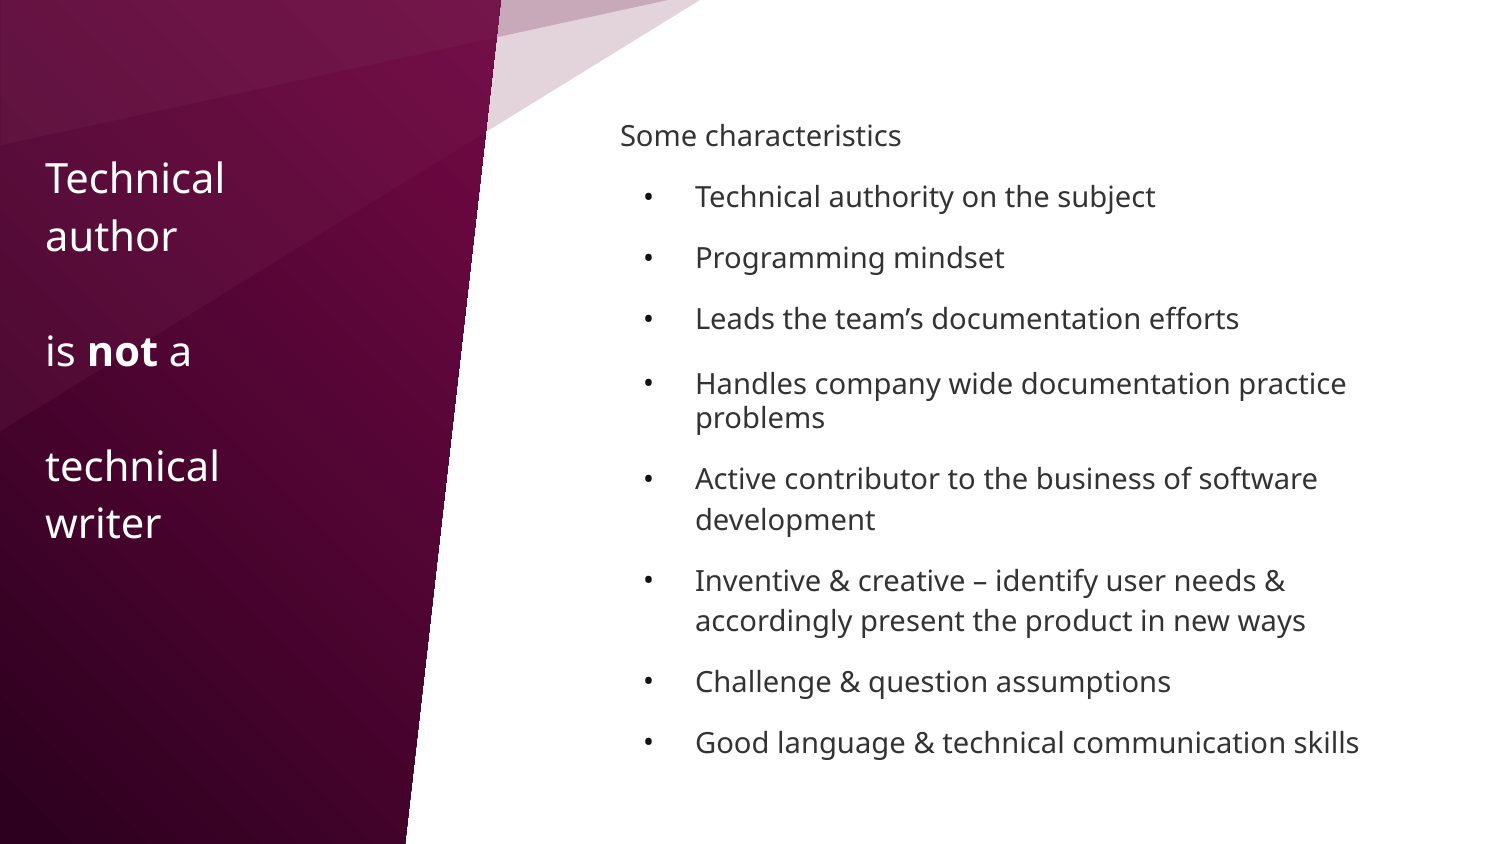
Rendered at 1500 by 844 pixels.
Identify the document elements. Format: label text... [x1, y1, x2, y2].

text_box Technical author is not a technical writer [45, 143, 380, 686]
text_box [0, 0, 701, 844]
text_box Some characteristics Technical authority on the subject Programming mindset Leads the team’s documentation efforts Handles company wide documentation practice problems Active contributor to the business of software development Inventive & creative – identify user needs & accordingly present the product in new ways Challenge & question assumptions Good language & technical communication skills [620, 112, 1447, 774]
